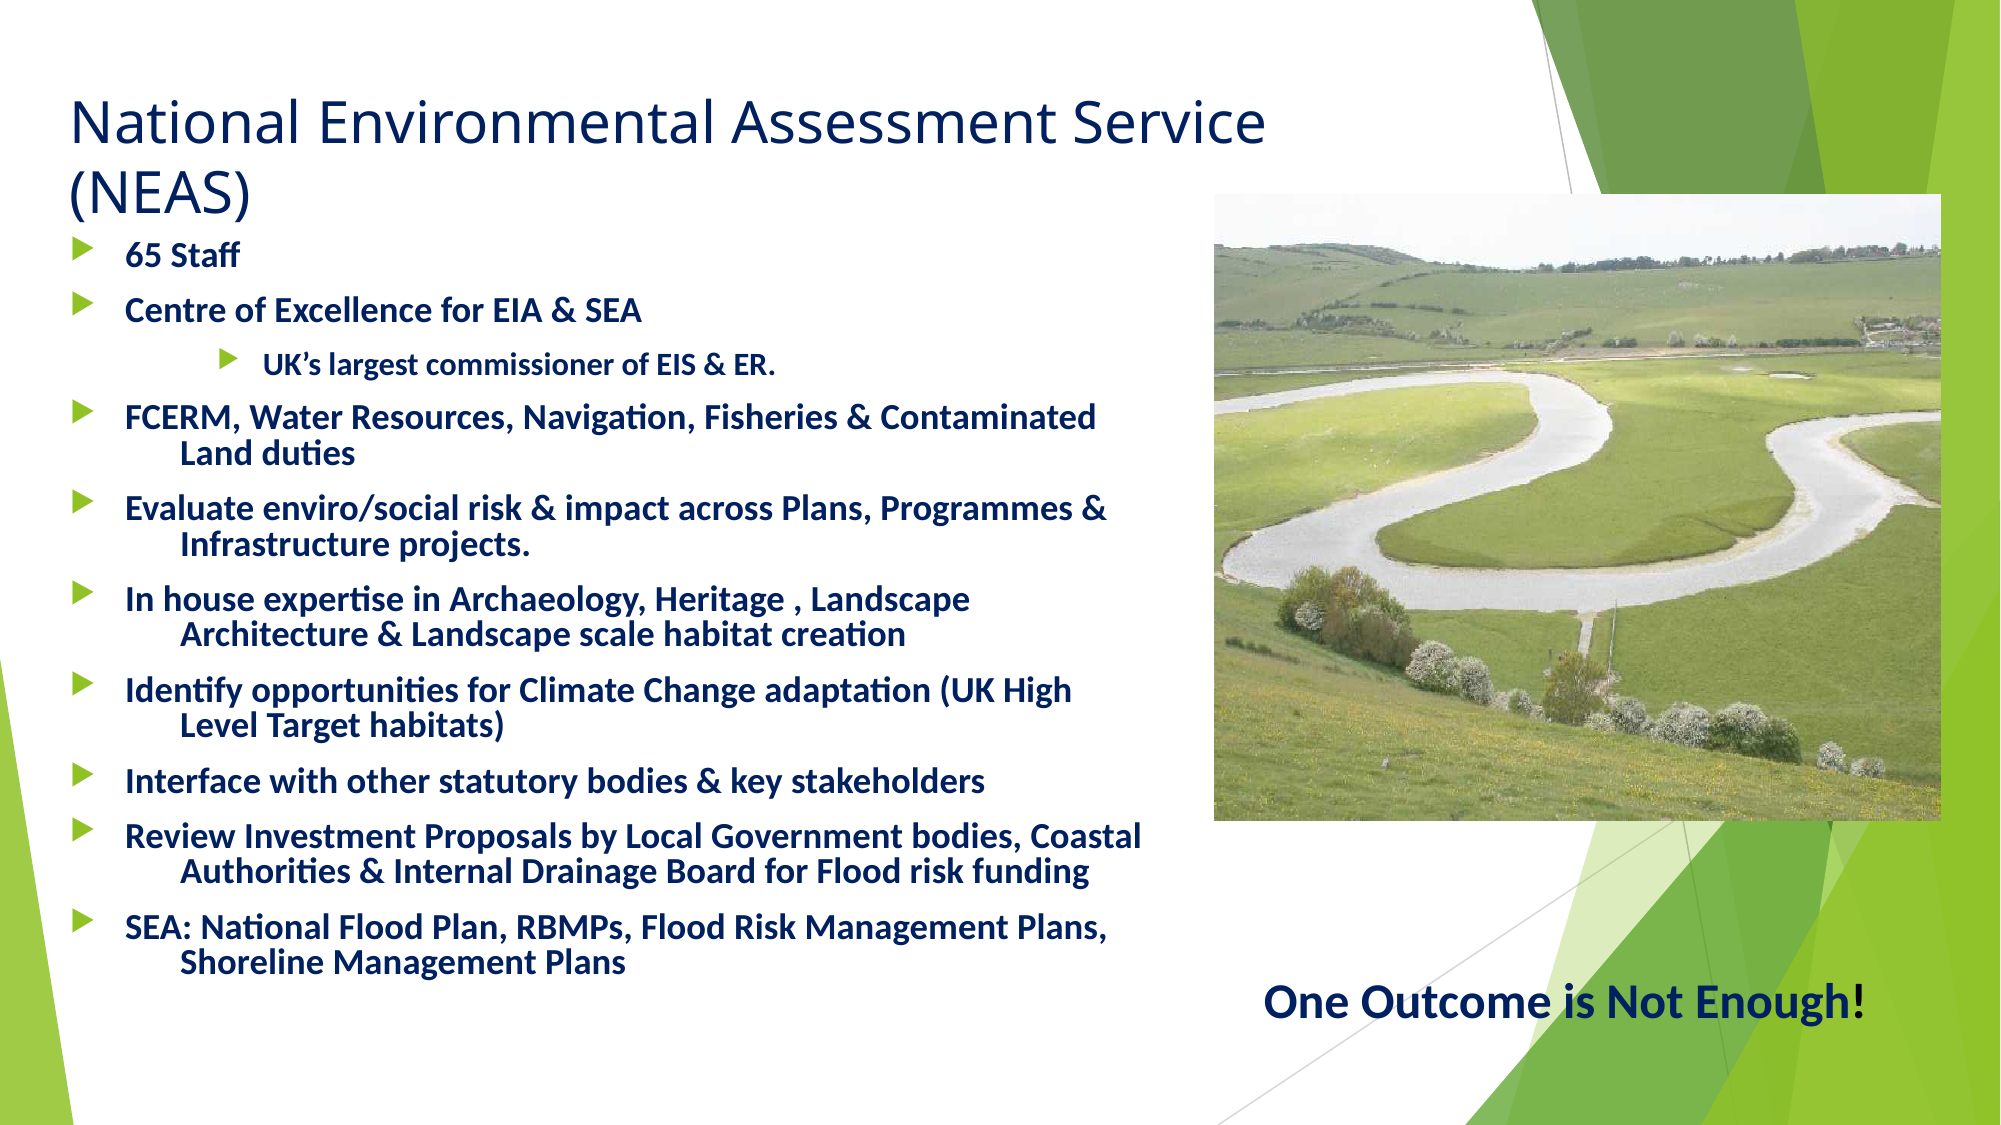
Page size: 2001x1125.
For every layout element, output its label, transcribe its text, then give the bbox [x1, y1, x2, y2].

title National Environmental Assessment Service (NEAS) [55, 78, 1466, 185]
text_box One Outcome is Not Enough! [1248, 961, 1941, 1038]
picture [1214, 194, 1941, 821]
list 65 Staff Centre of Excellence for EIA & SEA UK’s largest commissioner of EIS & ER. FCERM, Water Resources, Navigation, Fisheries & Contaminated Land duties Evaluate enviro/social risk & impact across Plans, Programmes & Infrastructure projects. In house expertise in Archaeology, Heritage , Landscape Architecture & Landscape scale habitat creation Identify opportunities for Climate Change adaptation (UK High Level Target habitats) Interface with other statutory bodies & key stakeholders Review Investment Proposals by Local Government bodies, Coastal Authorities & Internal Drainage Board for Flood risk funding SEA: National Flood Plan, RBMPs, Flood Risk Management Plans, Shoreline Management Plans [55, 231, 1163, 1011]
